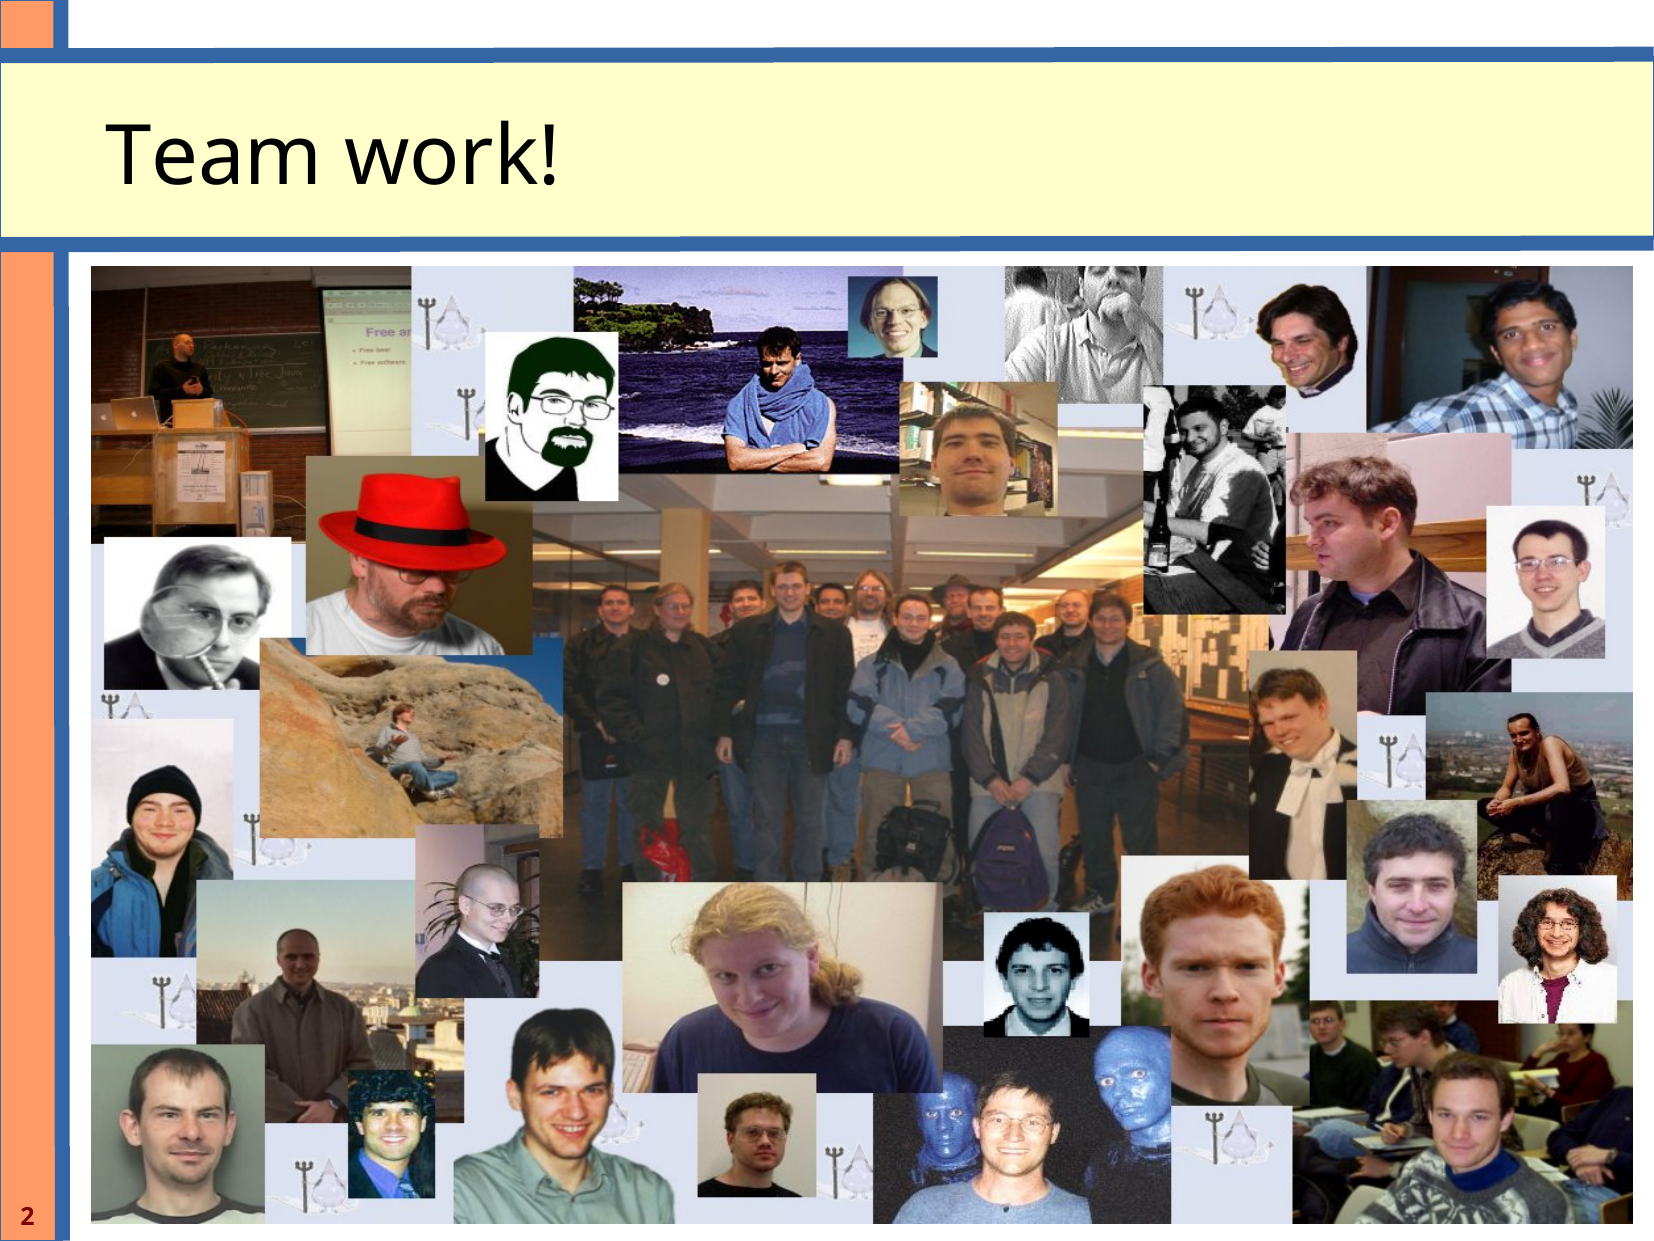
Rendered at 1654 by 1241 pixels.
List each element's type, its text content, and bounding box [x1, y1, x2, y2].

picture [91, 266, 1633, 1224]
title Team work! [105, 92, 1605, 212]
